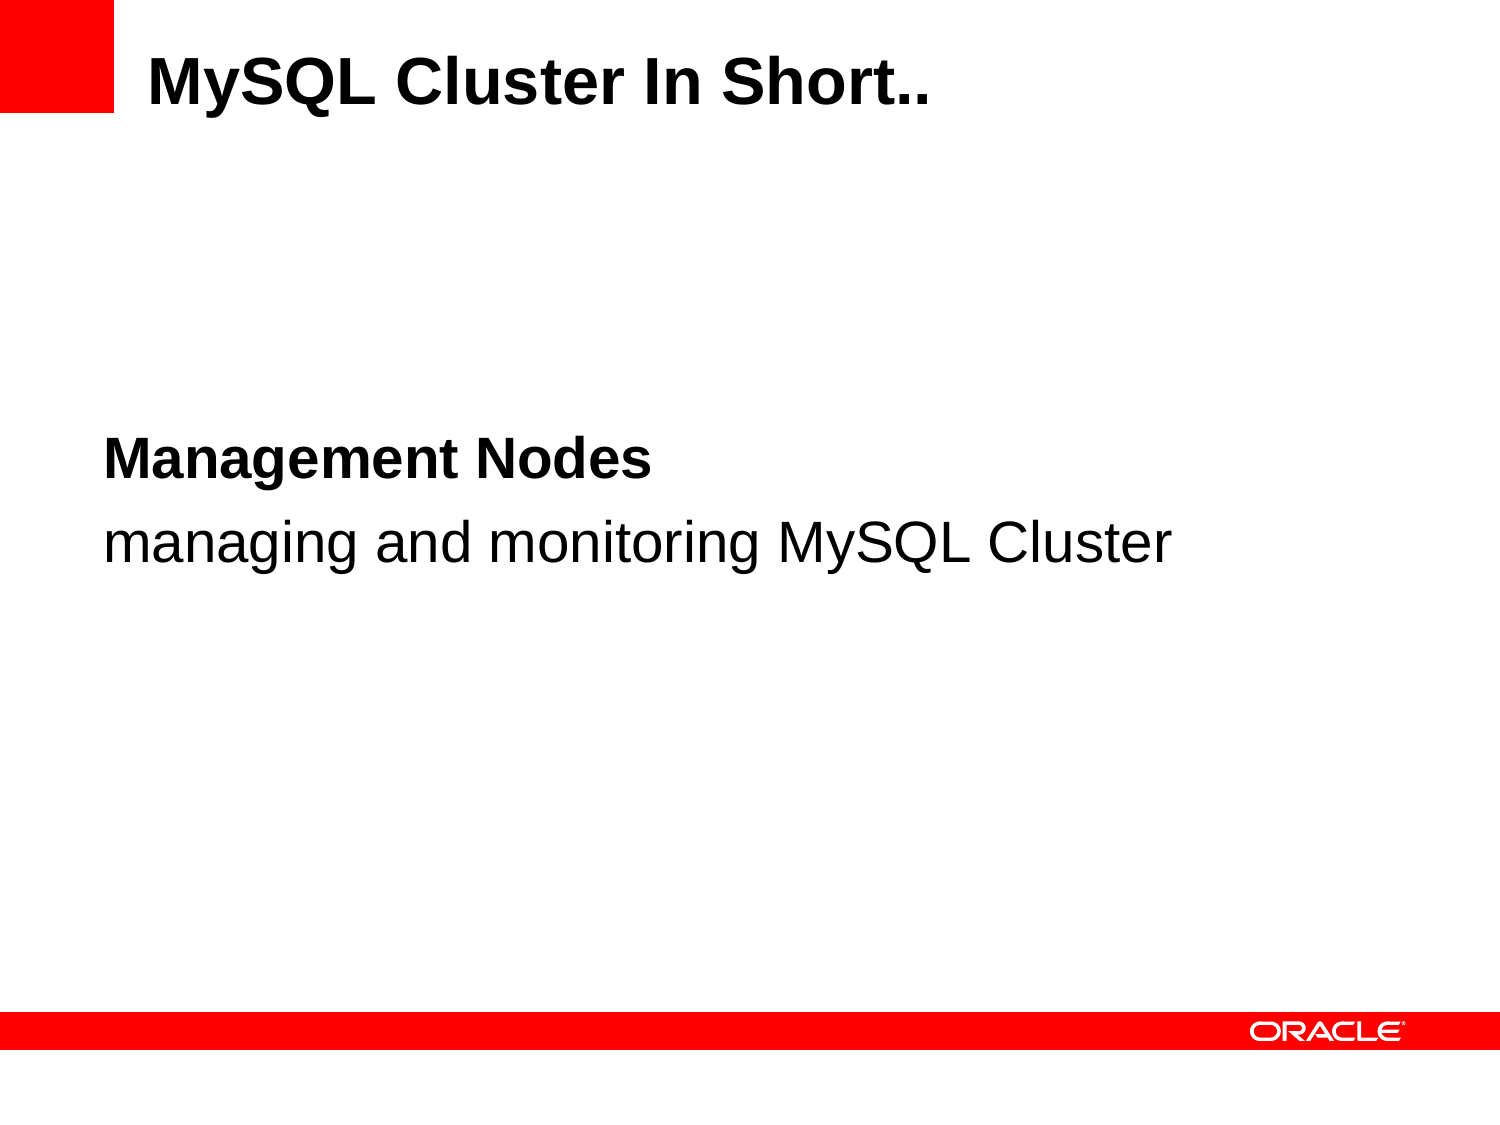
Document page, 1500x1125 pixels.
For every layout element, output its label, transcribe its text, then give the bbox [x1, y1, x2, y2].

title MySQL Cluster In Short.. [147, 8, 1392, 119]
text_box Management Nodes managing and monitoring MySQL Cluster [88, 412, 1388, 582]
picture [0, 0, 114, 113]
picture [0, 1012, 1500, 1050]
